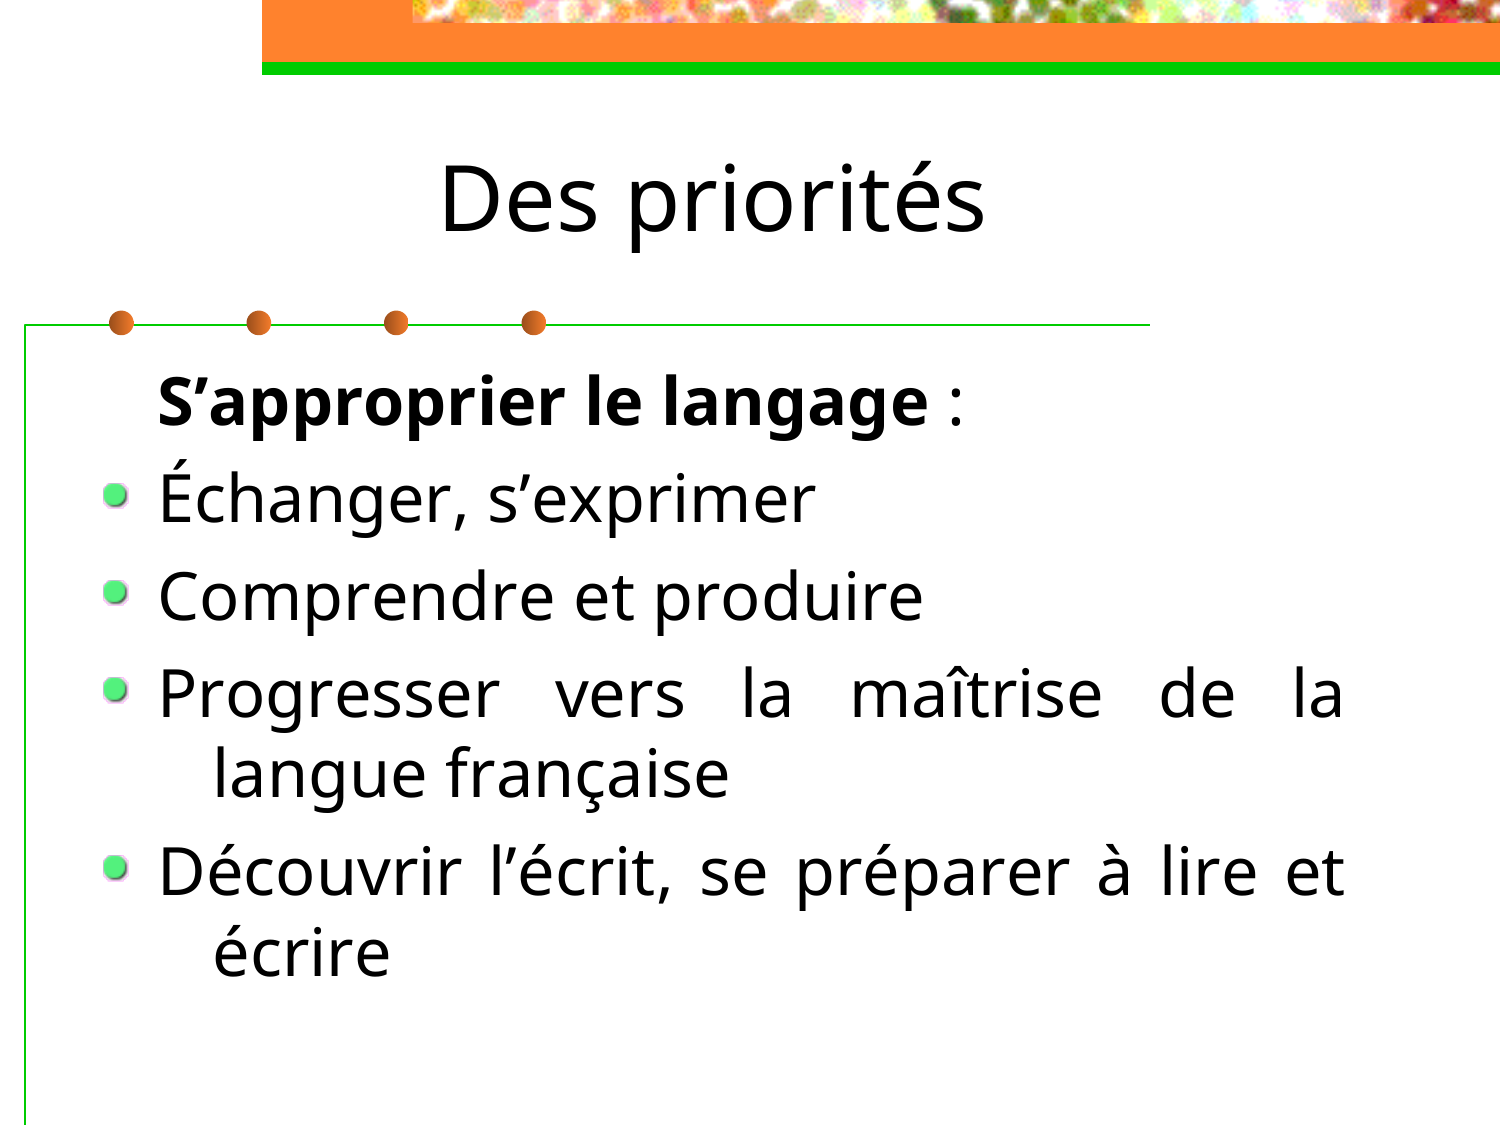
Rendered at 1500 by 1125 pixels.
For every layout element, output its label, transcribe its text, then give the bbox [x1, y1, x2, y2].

title Des priorités [87, 99, 1363, 288]
list S’approprier le langage : Échanger, s’exprimer Comprendre et produire Progresser vers la maîtrise de la langue française Découvrir l’écrit, se préparer à lire et écrire [87, 350, 1363, 1026]
picture [412, 0, 1500, 23]
